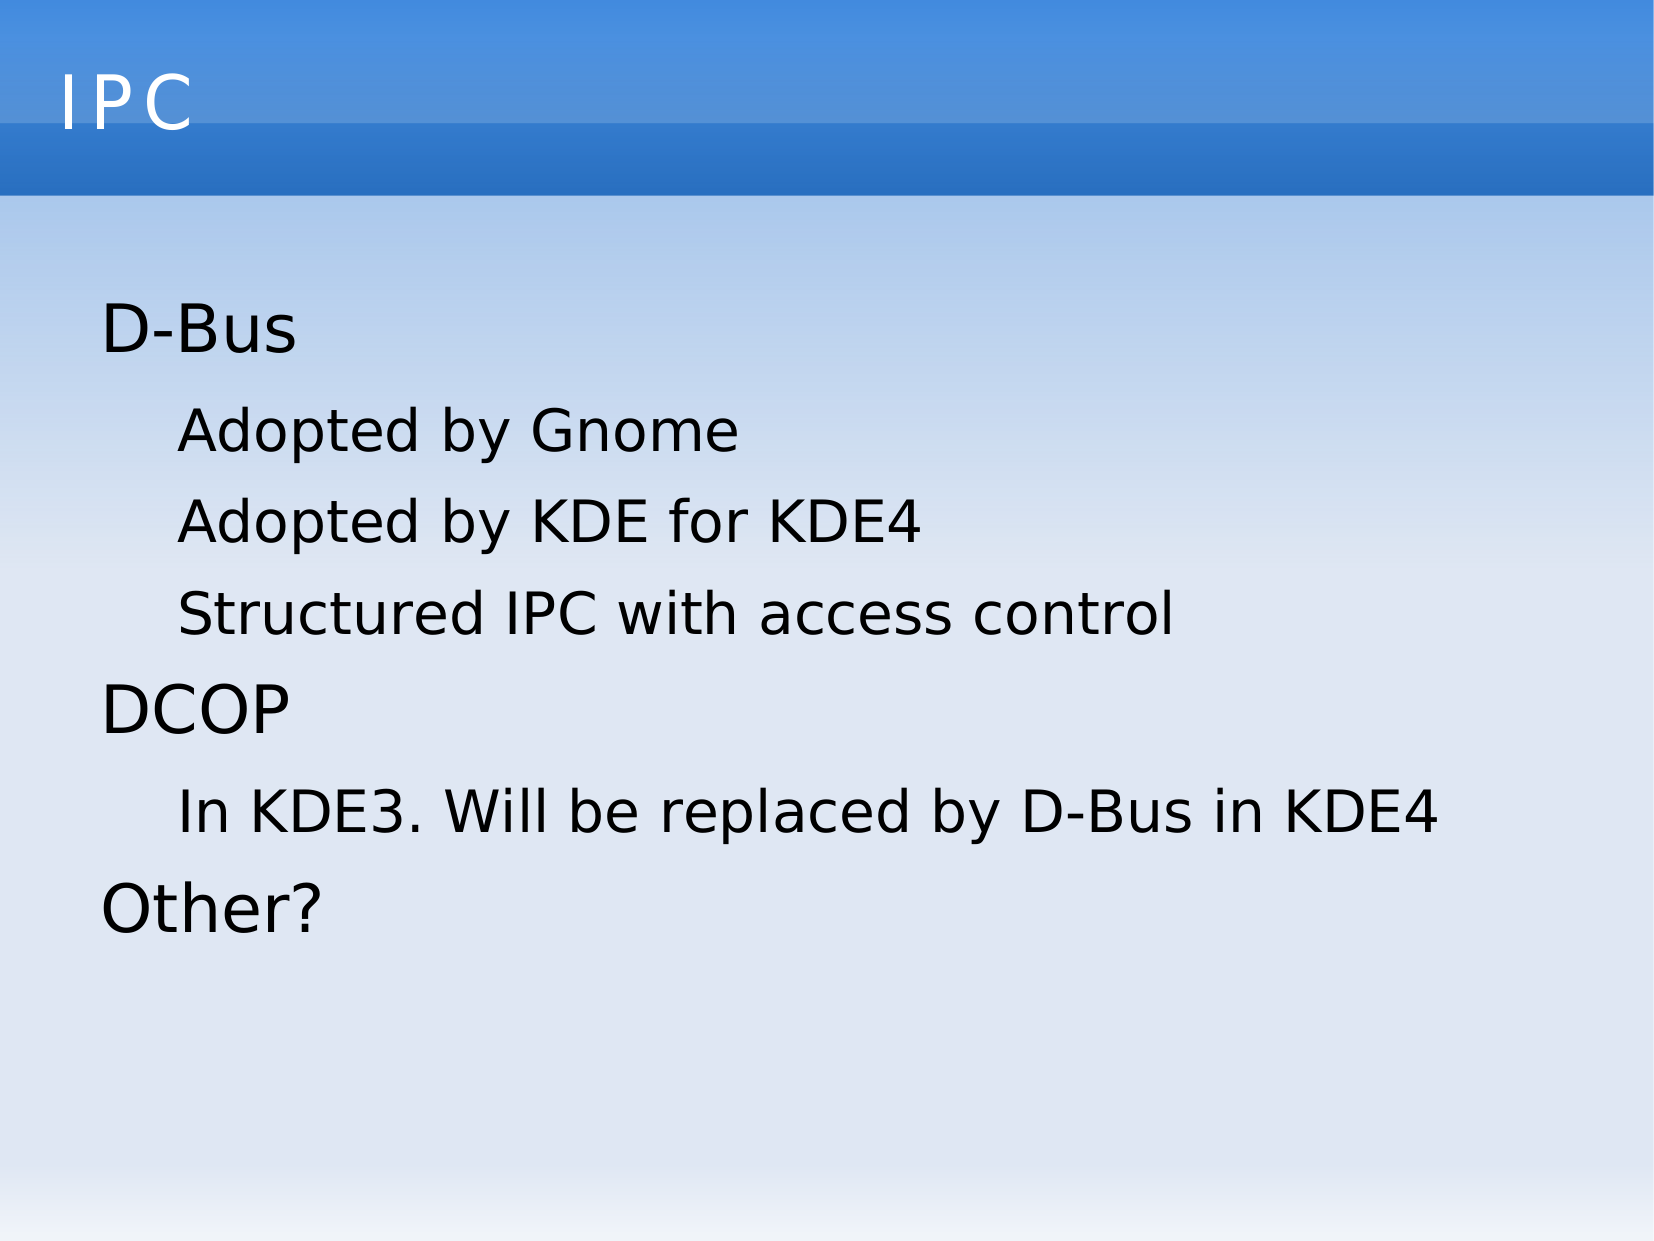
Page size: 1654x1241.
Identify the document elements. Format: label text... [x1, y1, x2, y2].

title IPC [59, 29, 1270, 178]
picture [0, 0, 1654, 1241]
list D-Bus Adopted by Gnome Adopted by KDE for KDE4 Structured IPC with access control DCOP In KDE3. Will be replaced by D-Bus in KDE4 Other? [82, 290, 1571, 1109]
